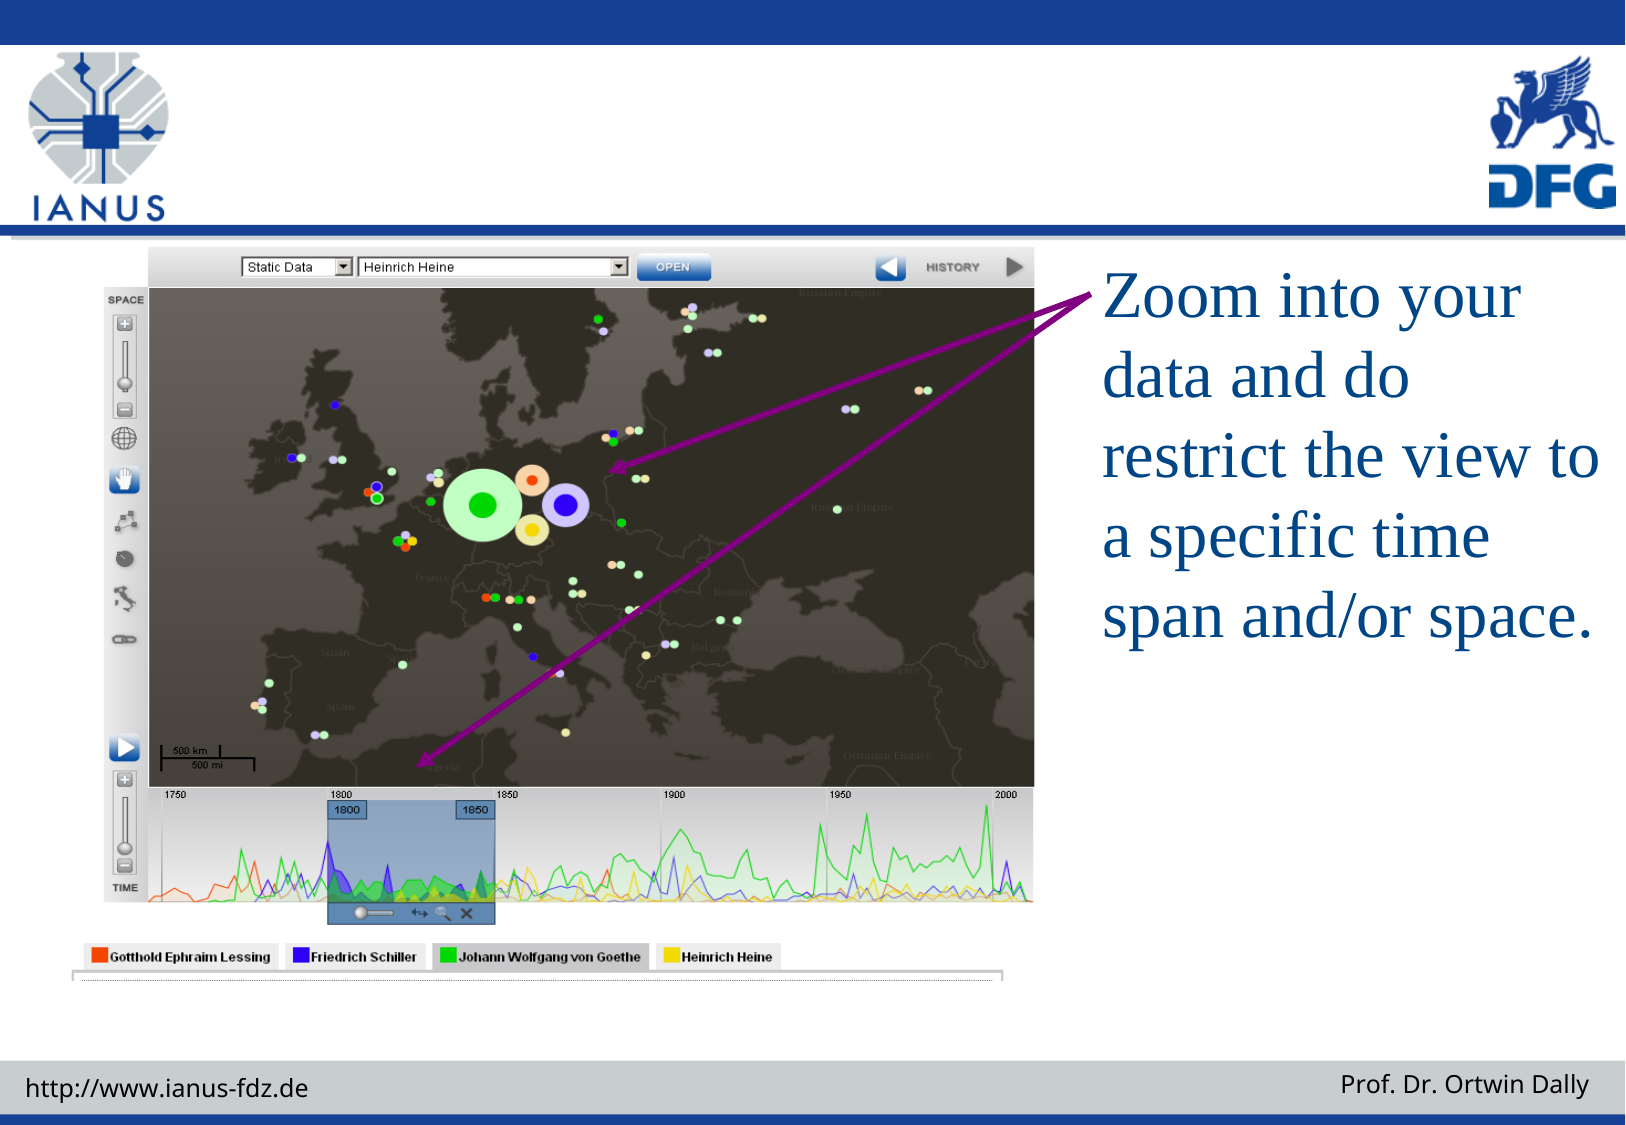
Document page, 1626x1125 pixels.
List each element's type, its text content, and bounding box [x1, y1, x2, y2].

text_box Zoom into your data and do restrict the view to a specific time span and/or space. [1087, 243, 1626, 977]
picture [17, 45, 180, 224]
picture [64, 242, 1041, 981]
picture [1489, 54, 1616, 209]
